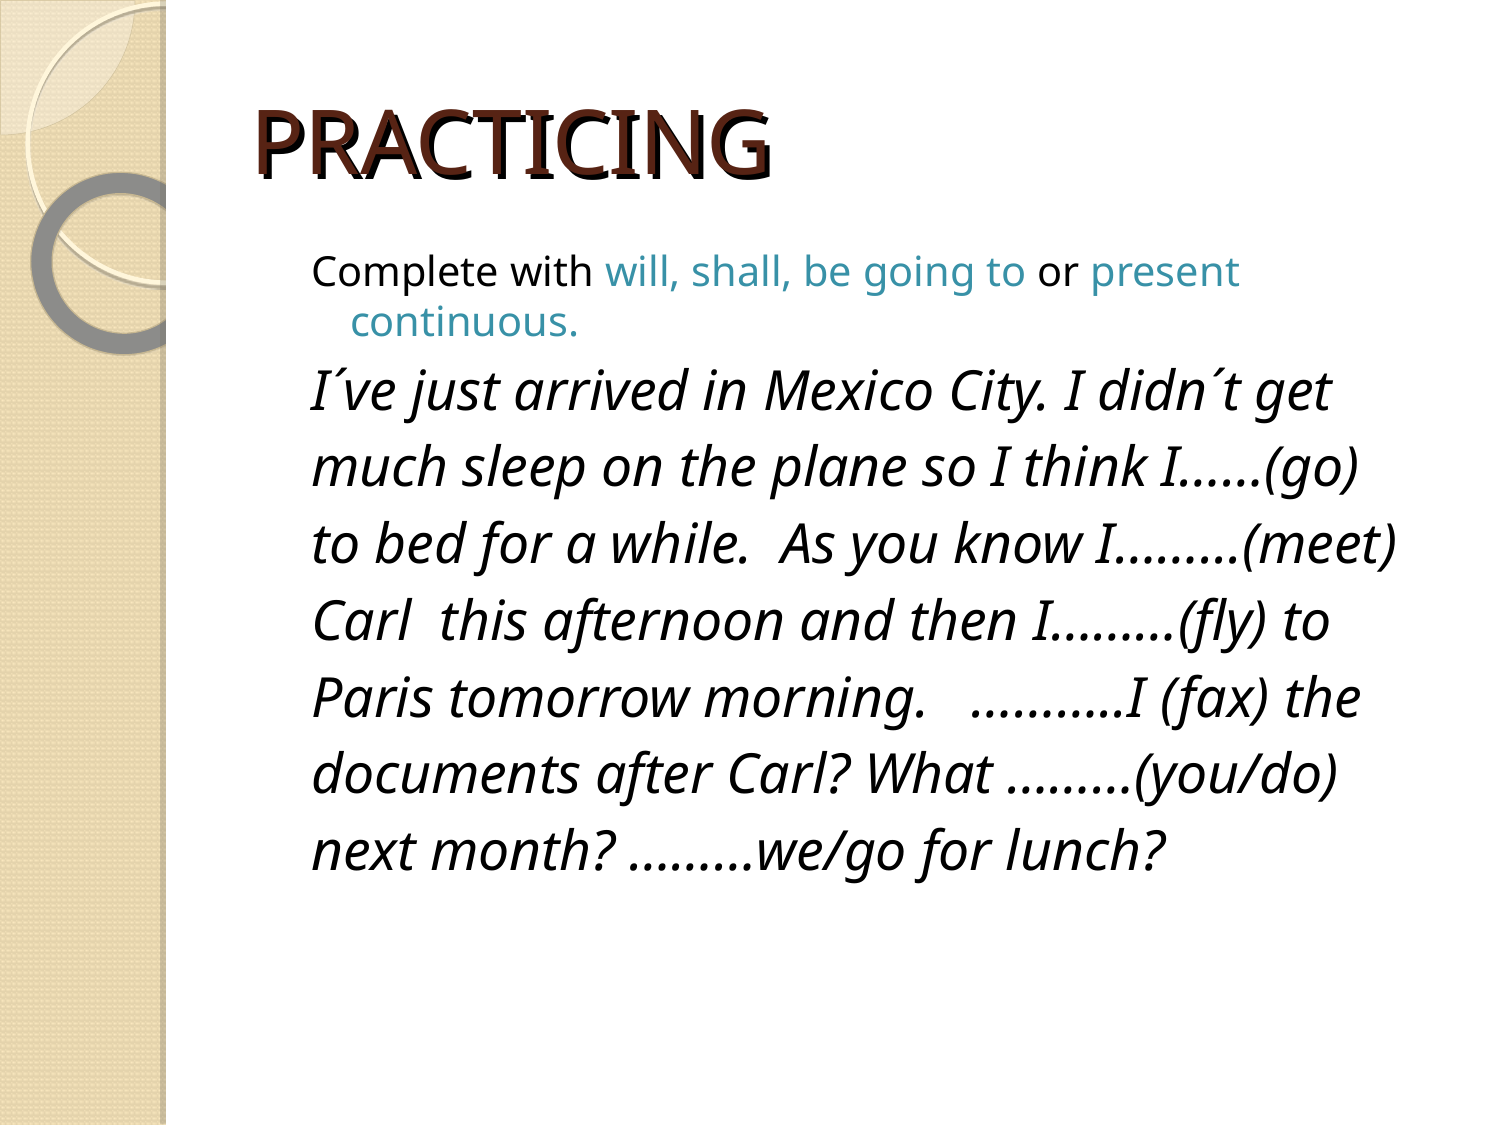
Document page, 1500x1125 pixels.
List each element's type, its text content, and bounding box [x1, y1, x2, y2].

list Complete with will, shall, be going to or present continuous. I´ve just arrived in Mexico City. I didn´t get much sleep on the plane so I think I……(go) to bed for a while. As you know I……...(meet) Carl this afternoon and then I………(fly) to Paris tomorrow morning. ………..I (fax) the documents after Carl? What ………(you/do) next month? ………we/go for lunch? [235, 237, 1466, 1026]
title PRACTICING [235, 45, 1466, 233]
